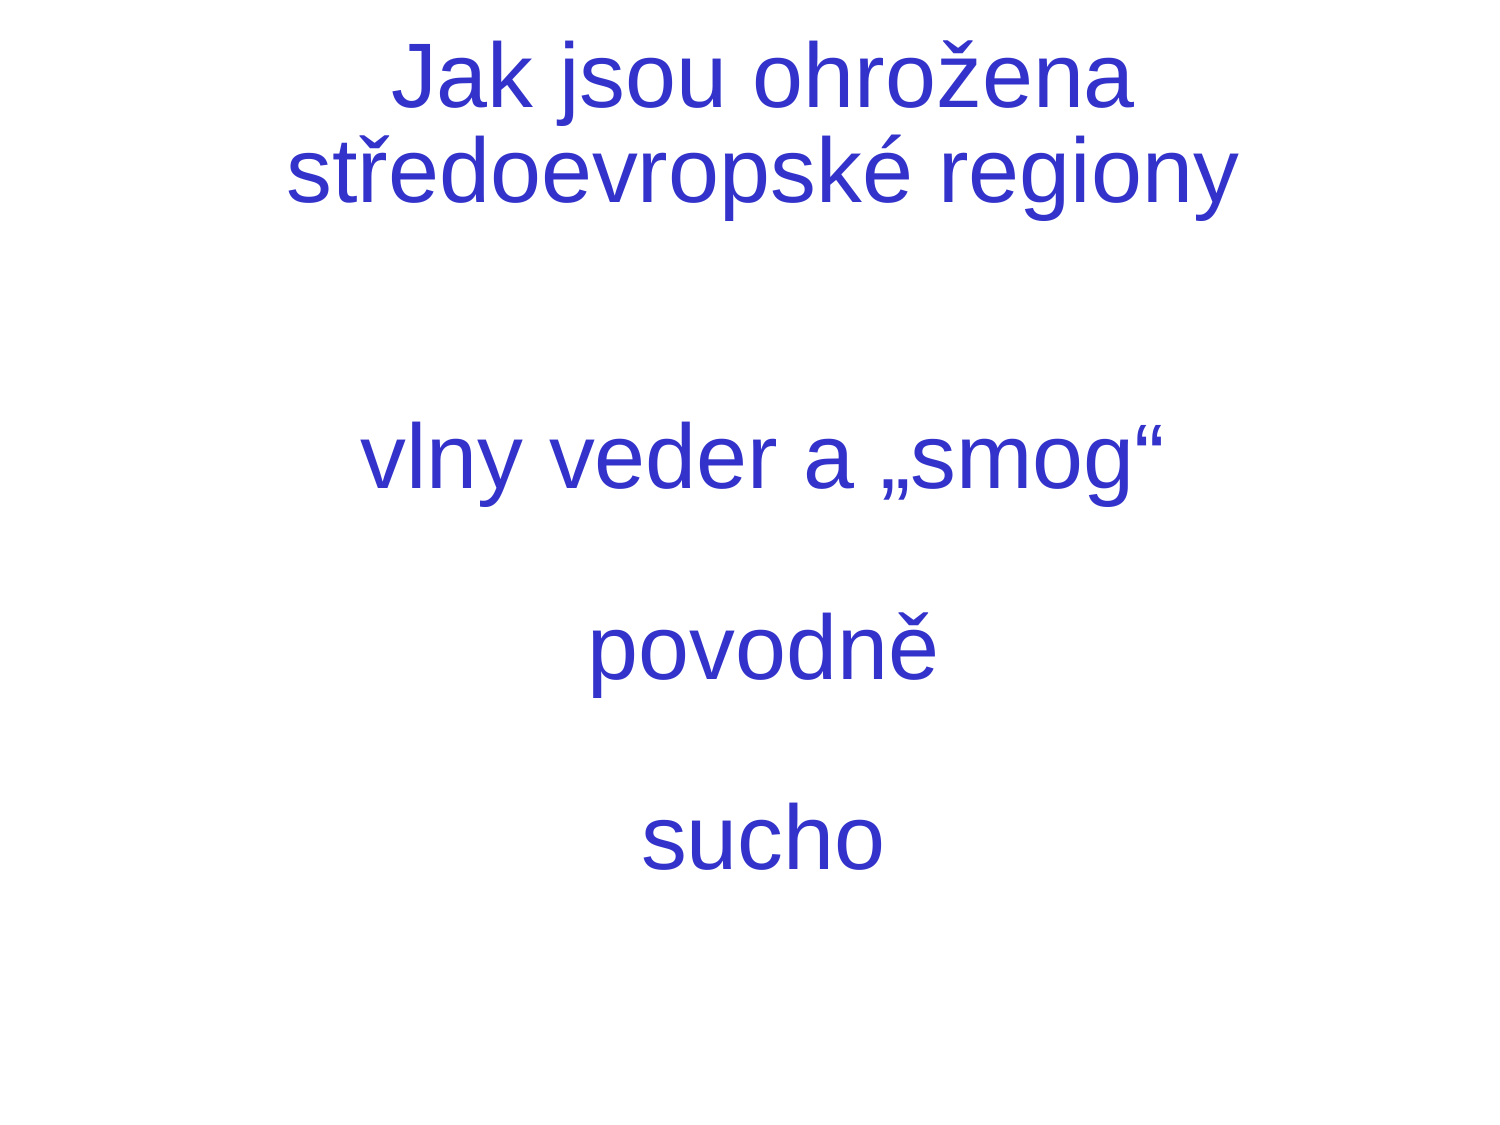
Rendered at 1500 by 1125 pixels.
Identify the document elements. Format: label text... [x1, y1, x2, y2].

title Jak jsou ohrožena středoevropské regiony vlny veder a „smog“ povodně sucho [88, 27, 1439, 893]
